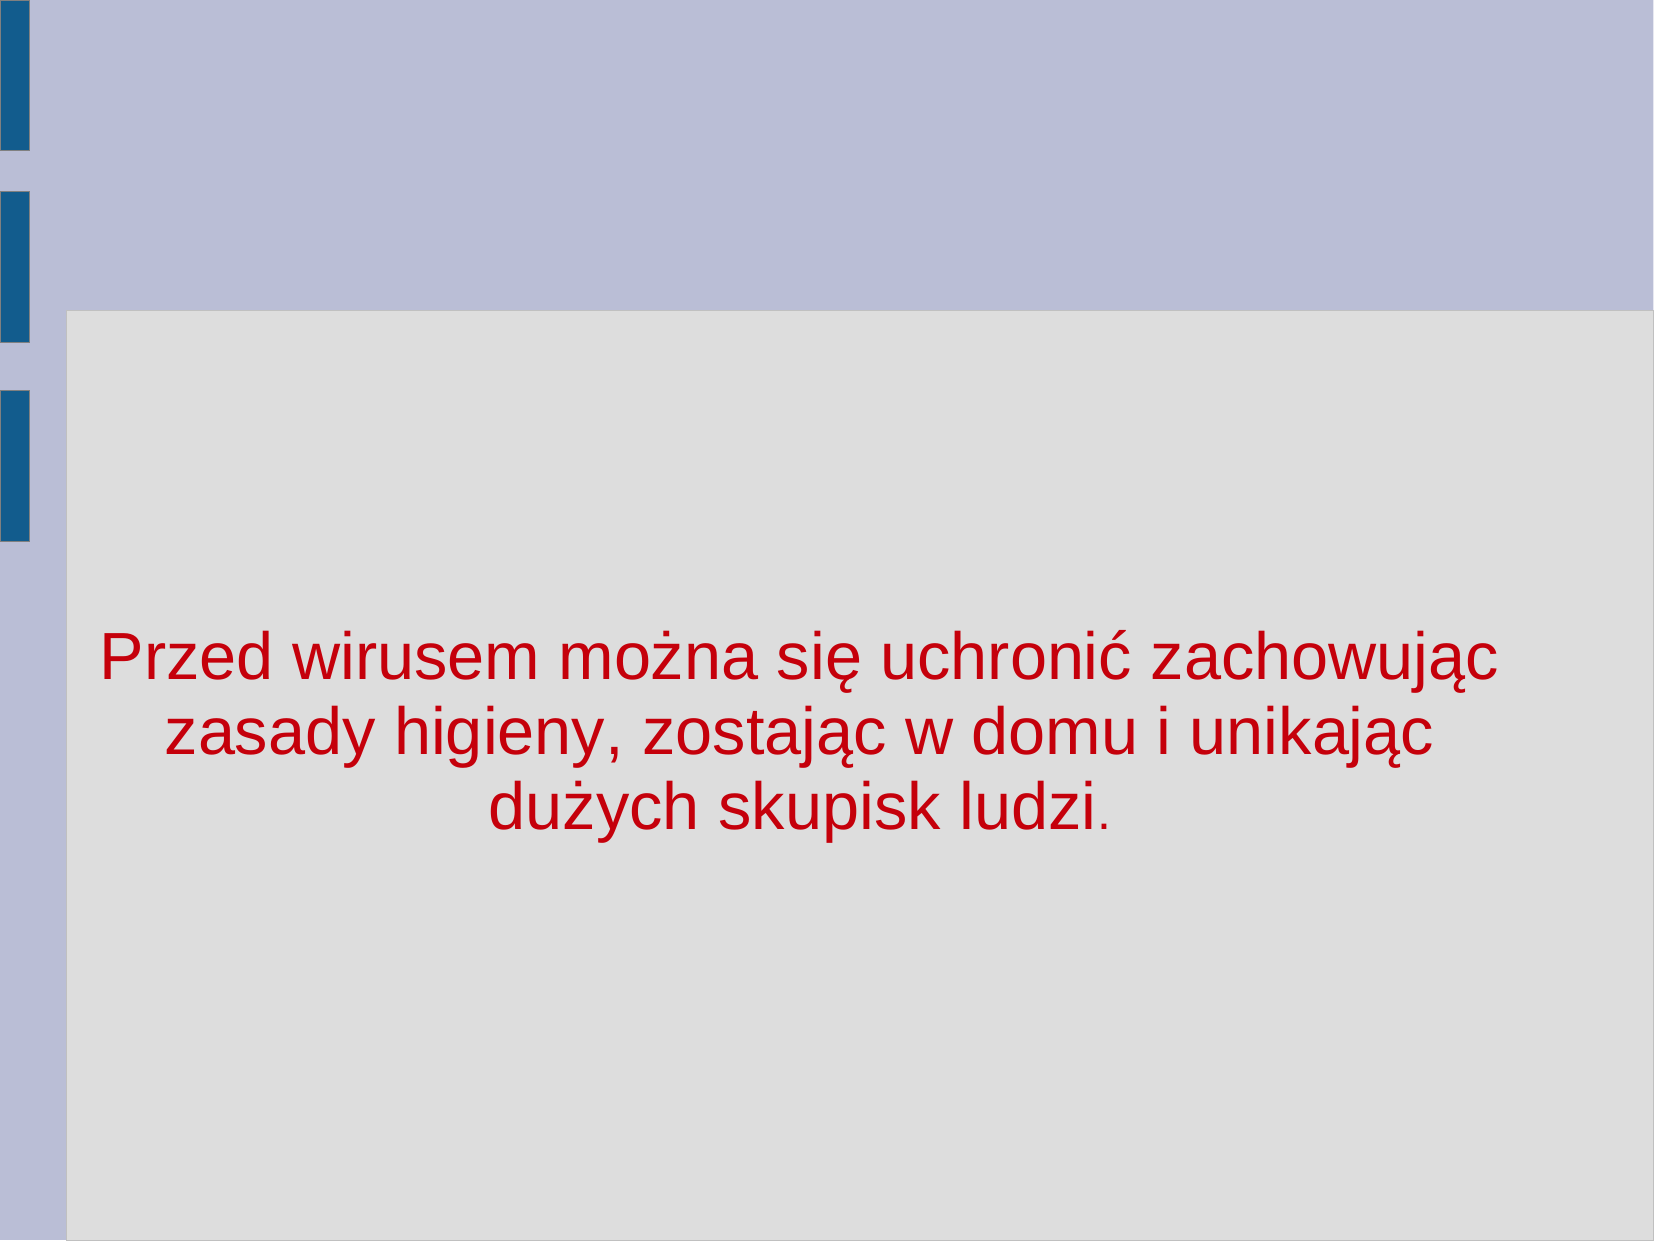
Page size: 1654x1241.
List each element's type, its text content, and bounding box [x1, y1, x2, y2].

subtitle Przed wirusem można się uchronić zachowując zasady higieny, zostając w domu i unikając dużych skupisk ludzi. [93, 340, 1506, 1123]
